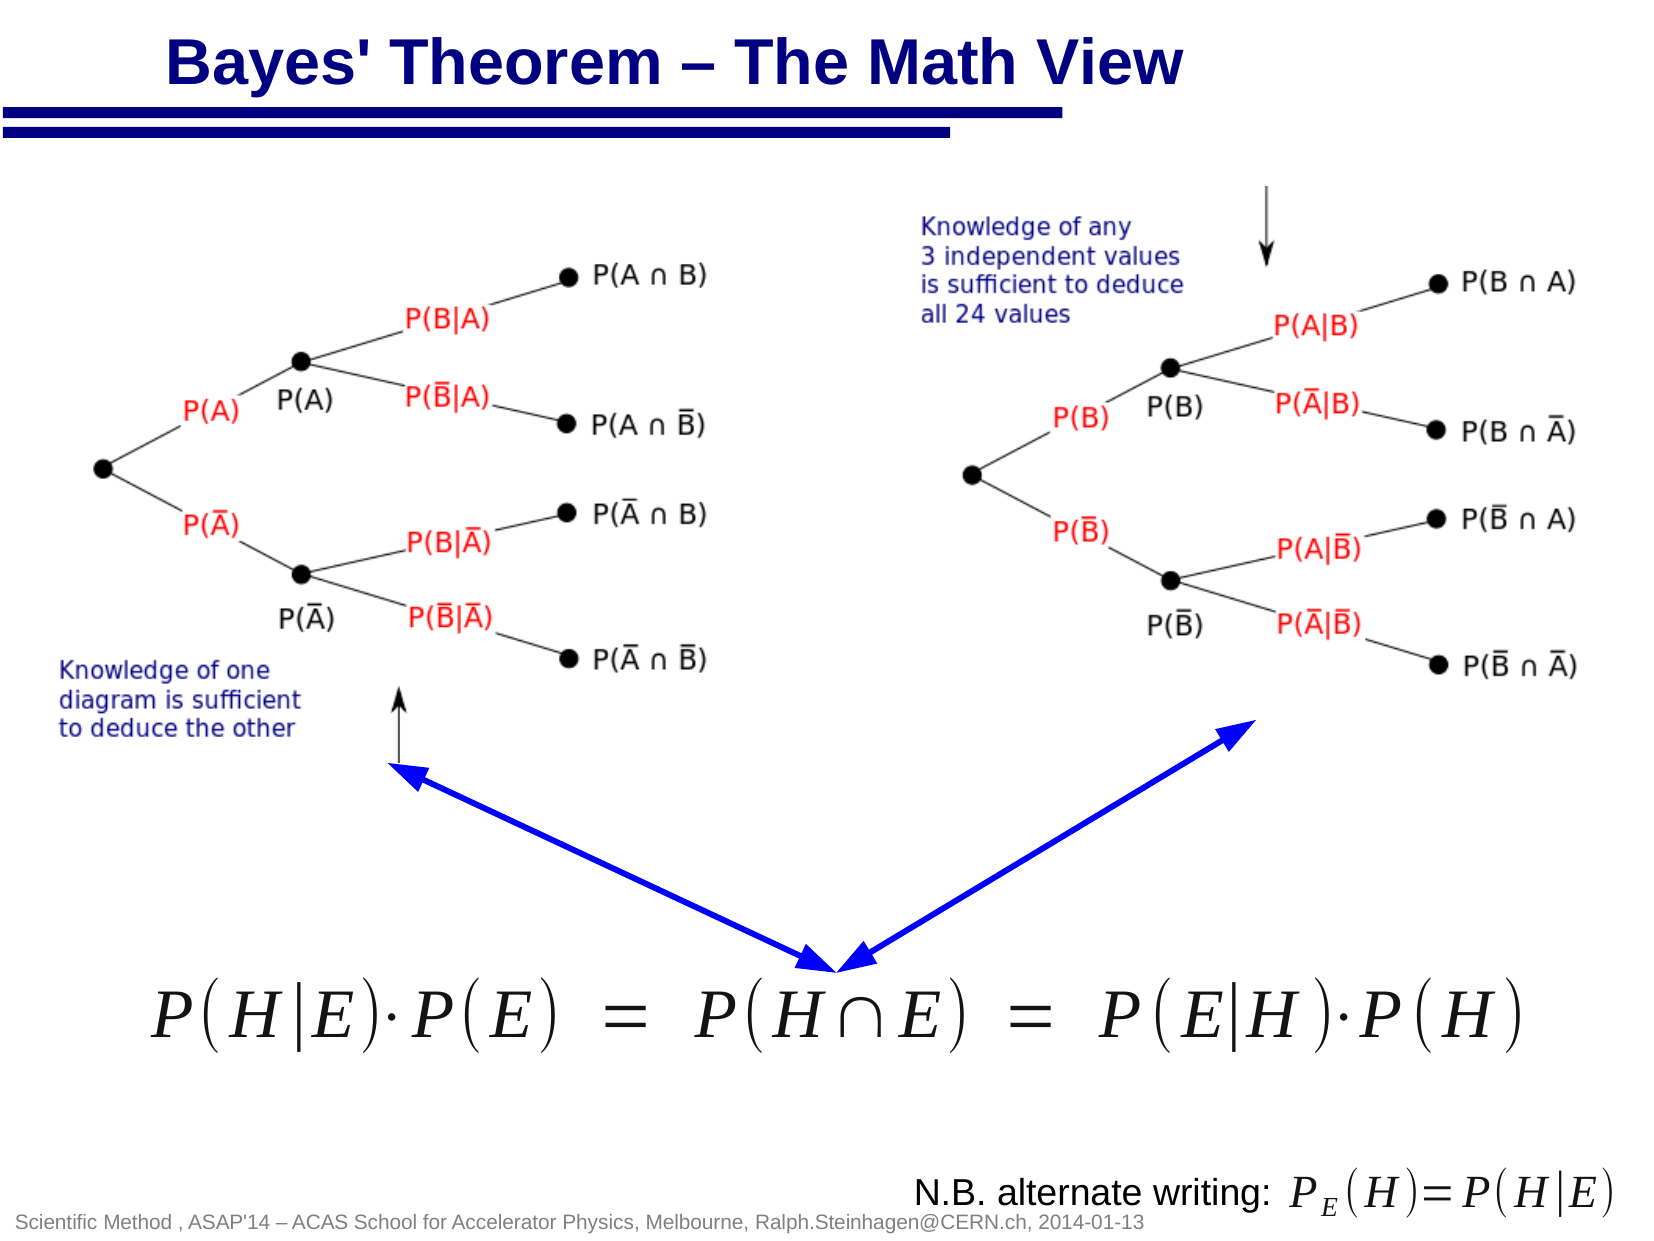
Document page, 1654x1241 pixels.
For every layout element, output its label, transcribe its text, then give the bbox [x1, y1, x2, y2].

chart [1275, 1164, 1628, 1224]
text_box N.B. alternate writing: [898, 1164, 1336, 1222]
picture [888, 186, 1624, 720]
picture [20, 227, 755, 763]
chart [129, 972, 1544, 1057]
title Bayes' Theorem – The Math View [165, 0, 1323, 124]
